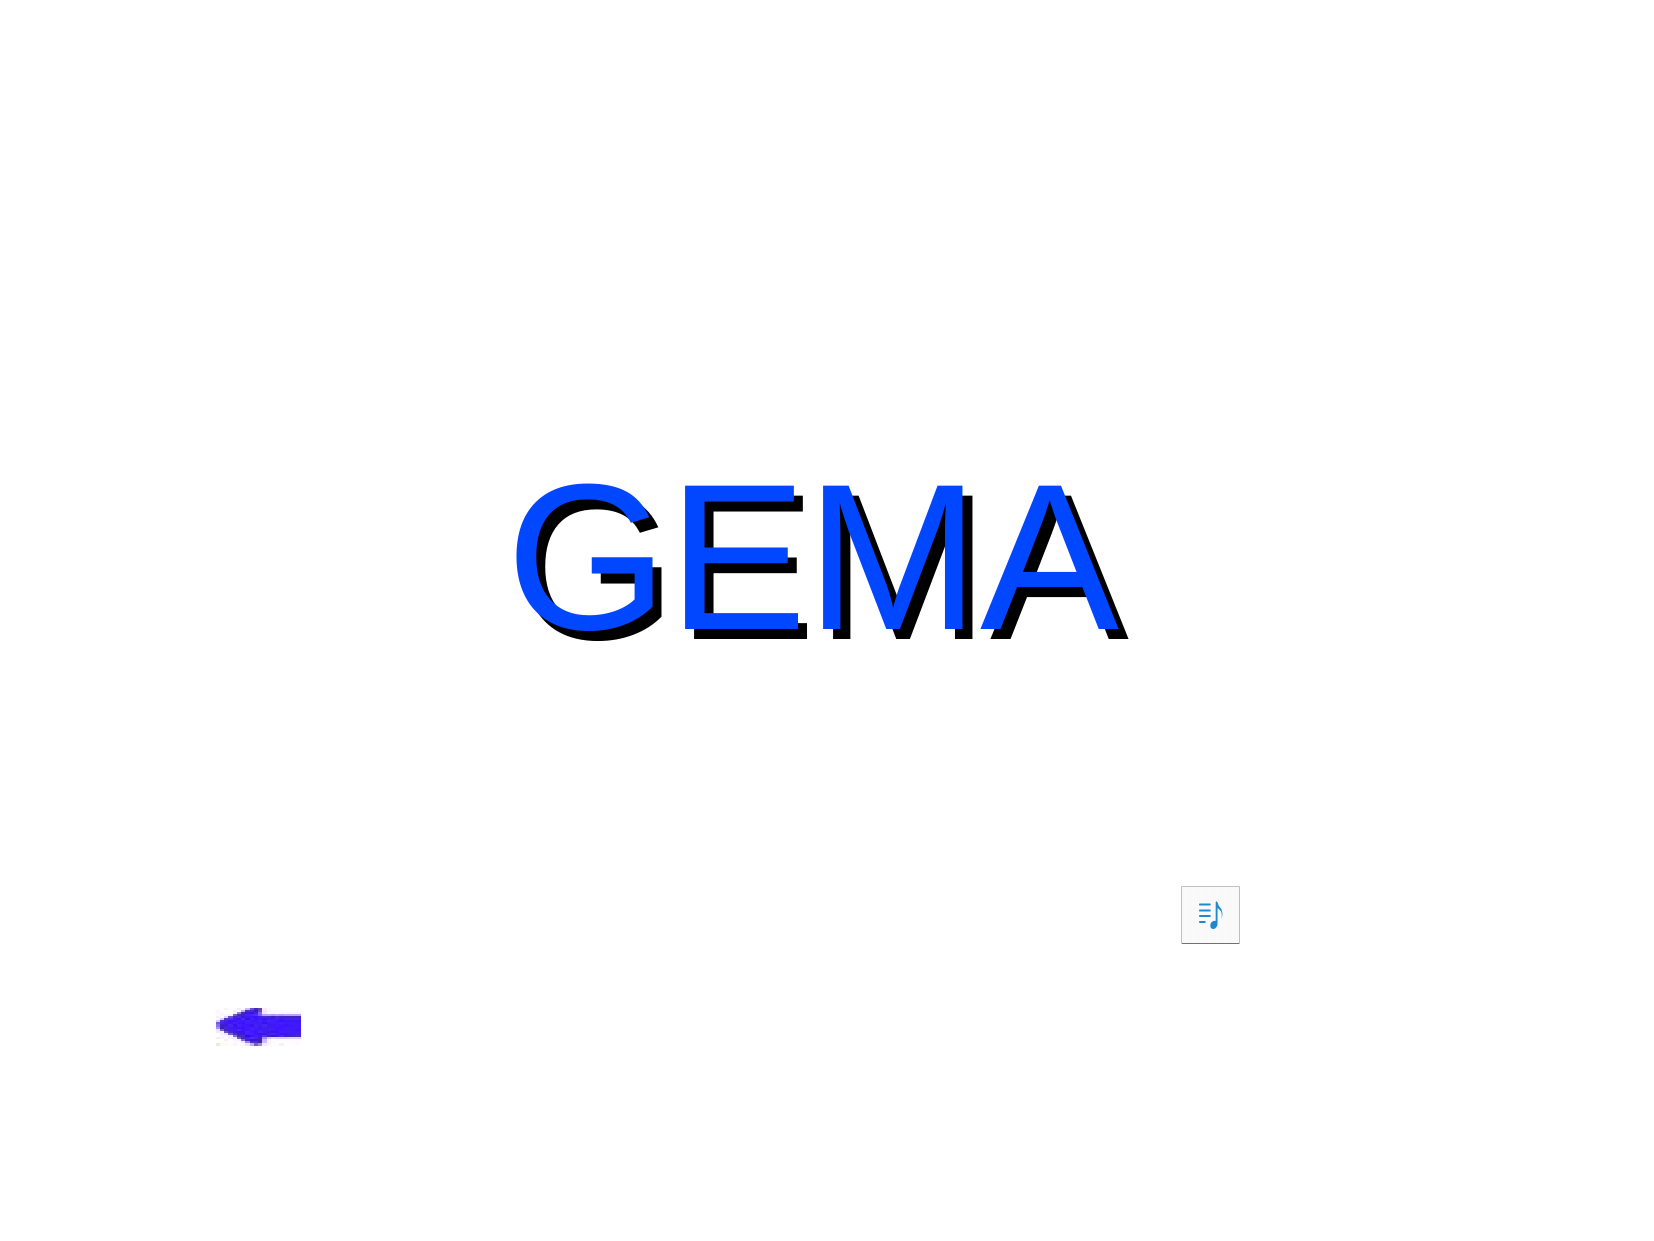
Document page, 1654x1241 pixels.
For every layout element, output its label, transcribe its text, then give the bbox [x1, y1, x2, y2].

text_box [1181, 885, 1241, 945]
text_box GEMA [326, 433, 1300, 682]
picture [216, 1008, 301, 1046]
